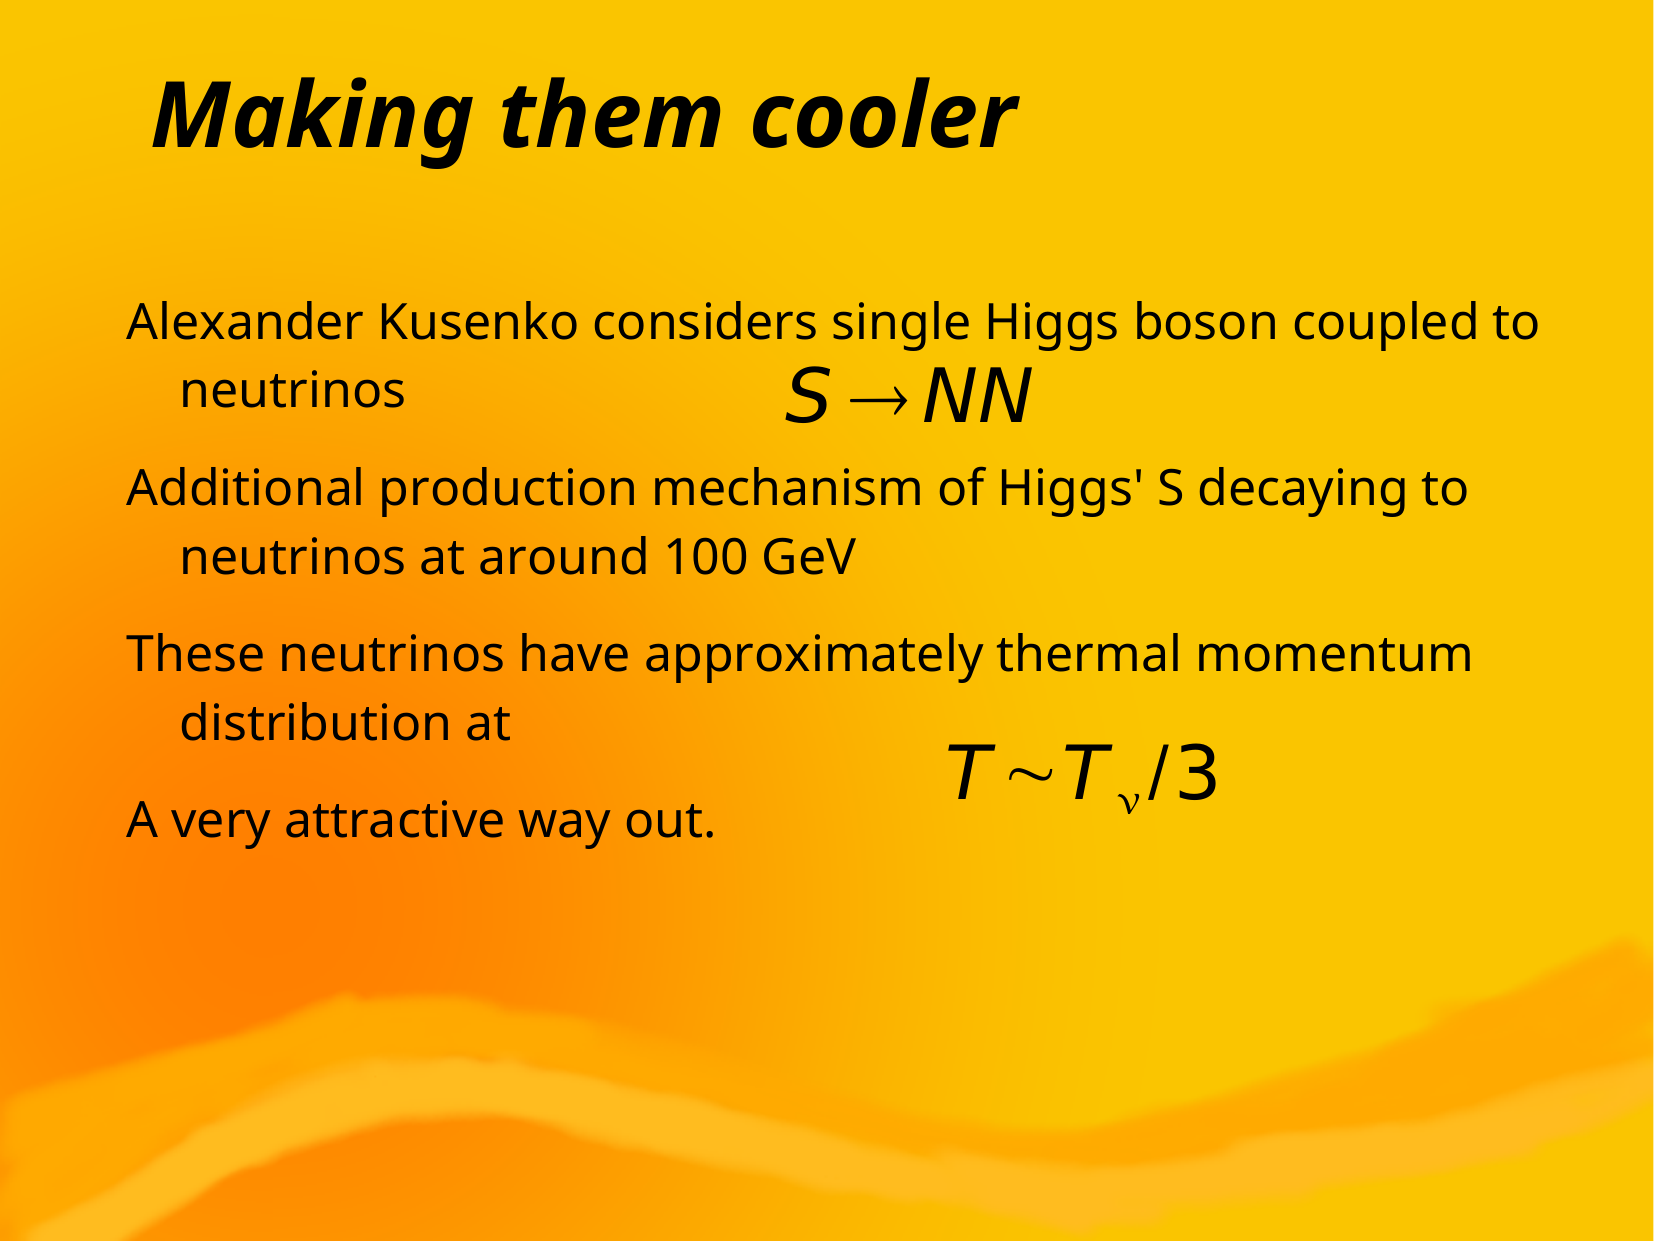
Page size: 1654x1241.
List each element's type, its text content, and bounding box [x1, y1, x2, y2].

chart [775, 350, 1040, 442]
chart [938, 730, 1228, 824]
picture [0, 0, 1654, 1241]
list Alexander Kusenko considers single Higgs boson coupled to neutrinos Additional production mechanism of Higgs' S decaying to neutrinos at around 100 GeV These neutrinos have approximately thermal momentum distribution at A very attractive way out. [108, 286, 1595, 1214]
title Making them cooler [150, 0, 1563, 257]
